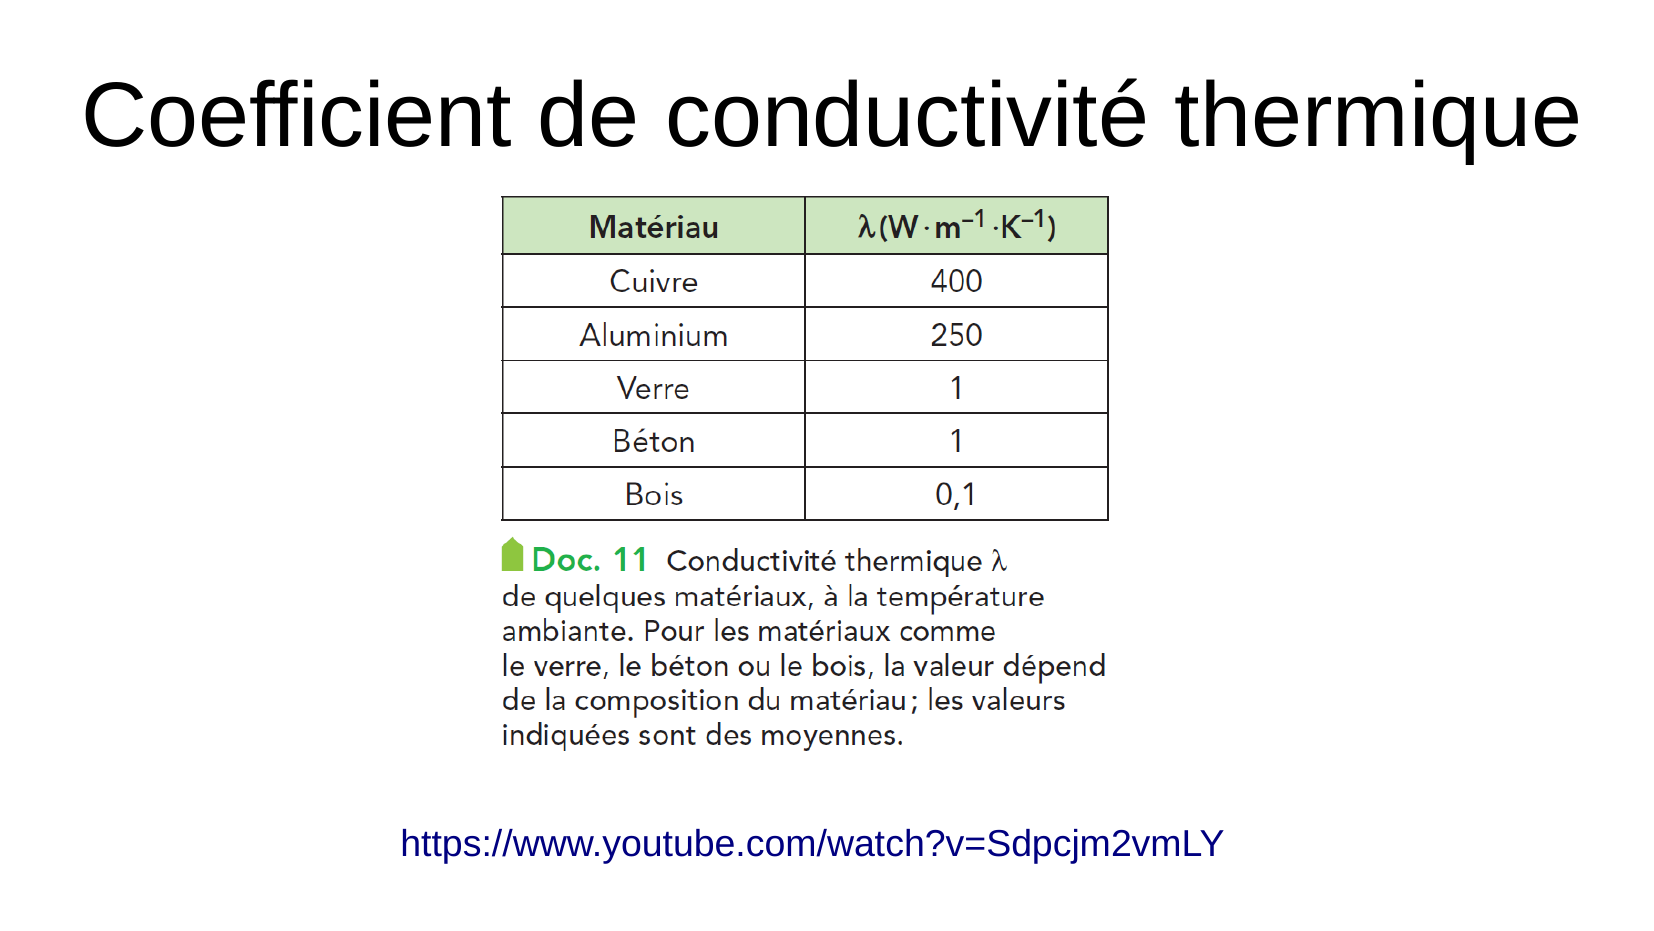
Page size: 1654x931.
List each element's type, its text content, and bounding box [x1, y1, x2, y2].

title Coefficient de conductivité thermique [47, 12, 1619, 218]
picture [473, 177, 1146, 768]
text_box https://www.youtube.com/watch?v=Sdpcjm2vmLY [385, 814, 1241, 914]
